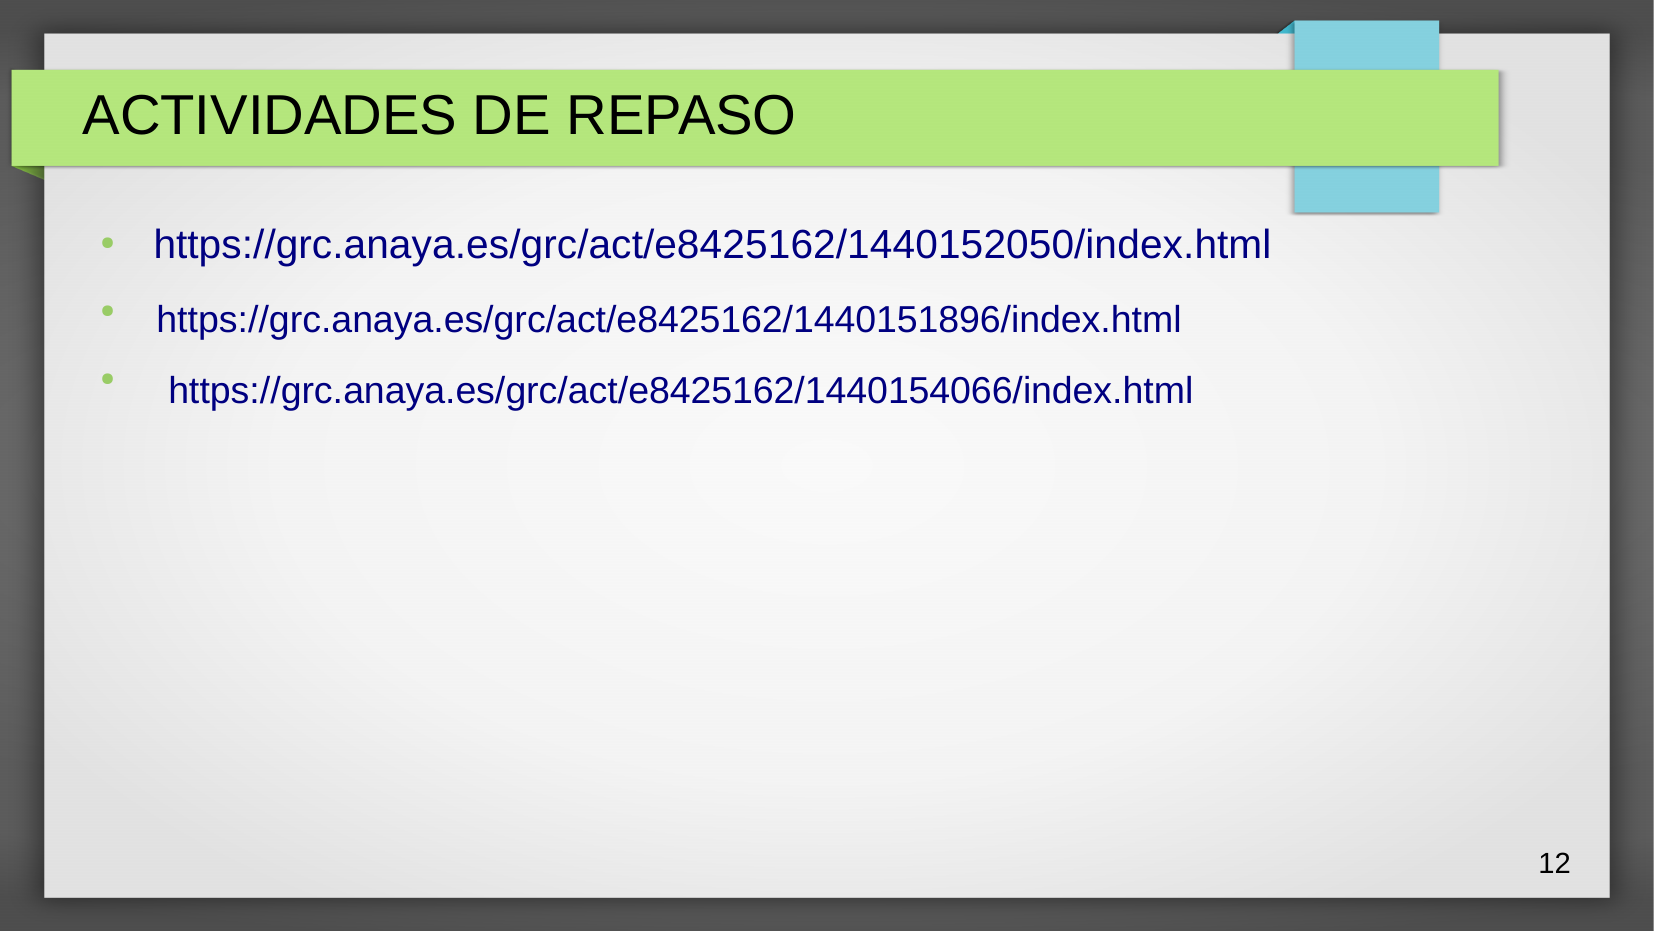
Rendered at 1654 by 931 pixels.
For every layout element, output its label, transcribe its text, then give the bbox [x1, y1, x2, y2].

text_box https://grc.anaya.es/grc/act/e8425162/1440151896/index.html [141, 290, 1197, 390]
title ACTIVIDADES DE REPASO [82, 70, 1264, 160]
picture [0, 0, 1654, 931]
list https://grc.anaya.es/grc/act/e8425162/1440152050/index.html [82, 221, 1571, 761]
text_box https://grc.anaya.es/grc/act/e8425162/1440154066/index.html [153, 361, 1209, 461]
